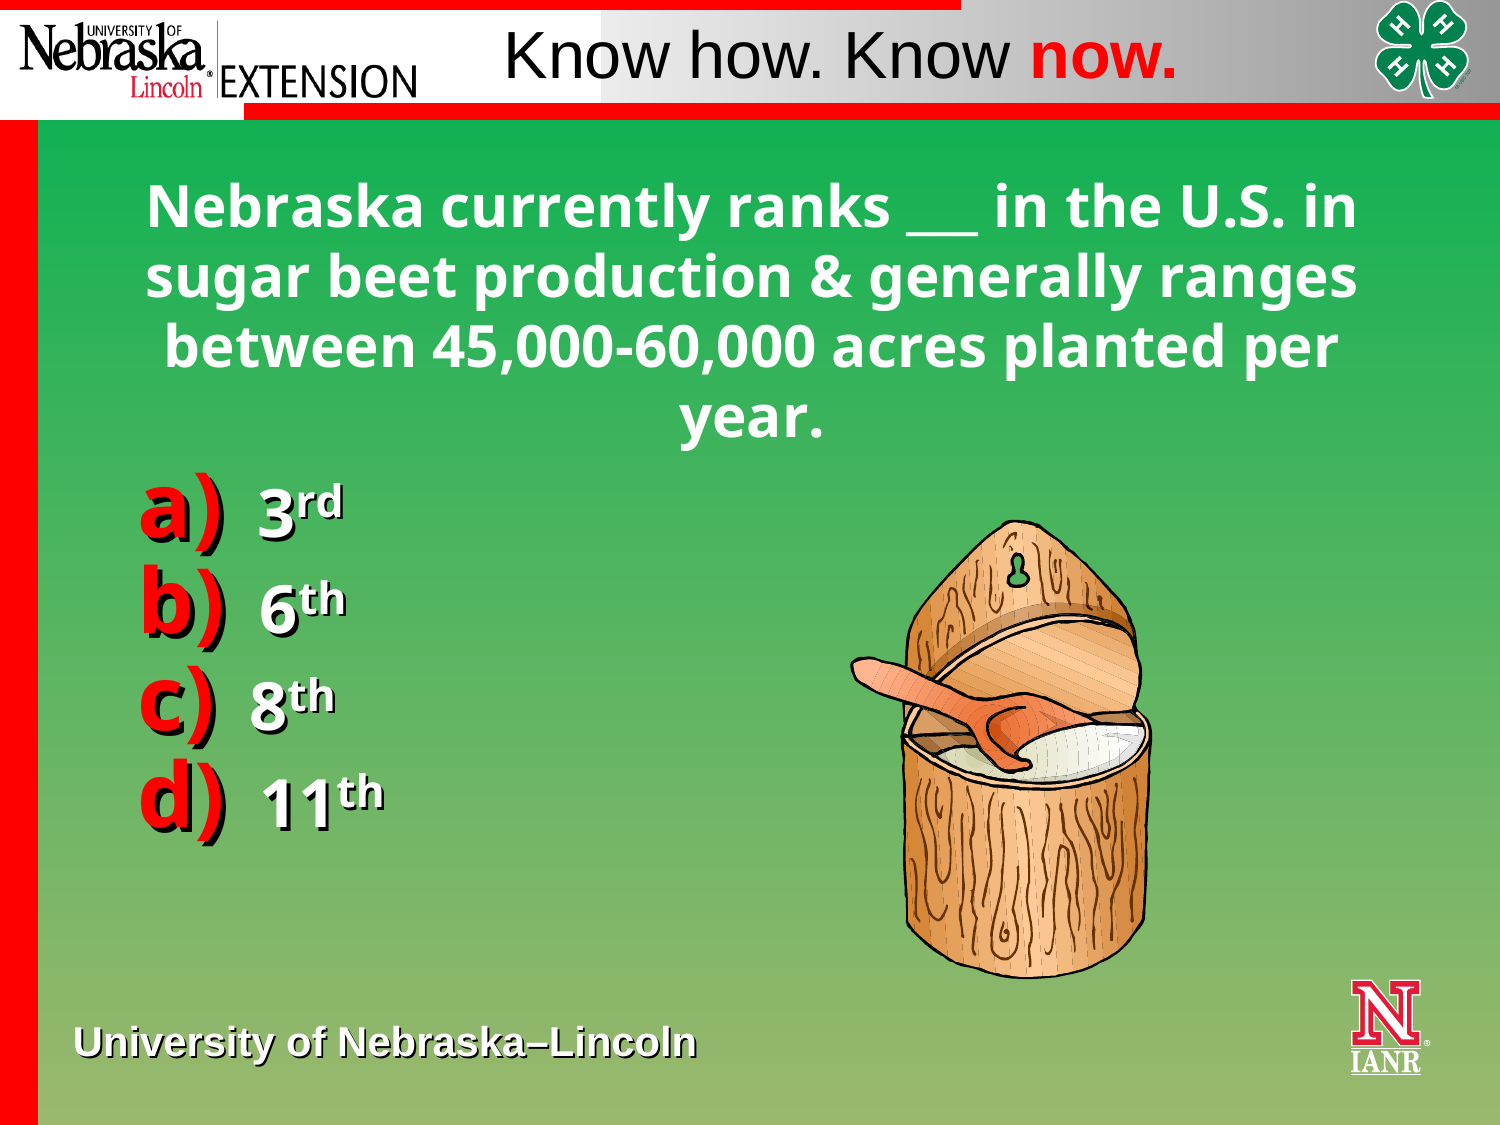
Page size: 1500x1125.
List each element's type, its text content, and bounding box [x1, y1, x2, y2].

title Nebraska currently ranks ___ in the U.S. in sugar beet production & generally ranges between 45,000-60,000 acres planted per year. [77, 161, 1428, 376]
picture [848, 518, 1158, 982]
list 3rd 6th 8th 11th [122, 462, 1473, 1021]
